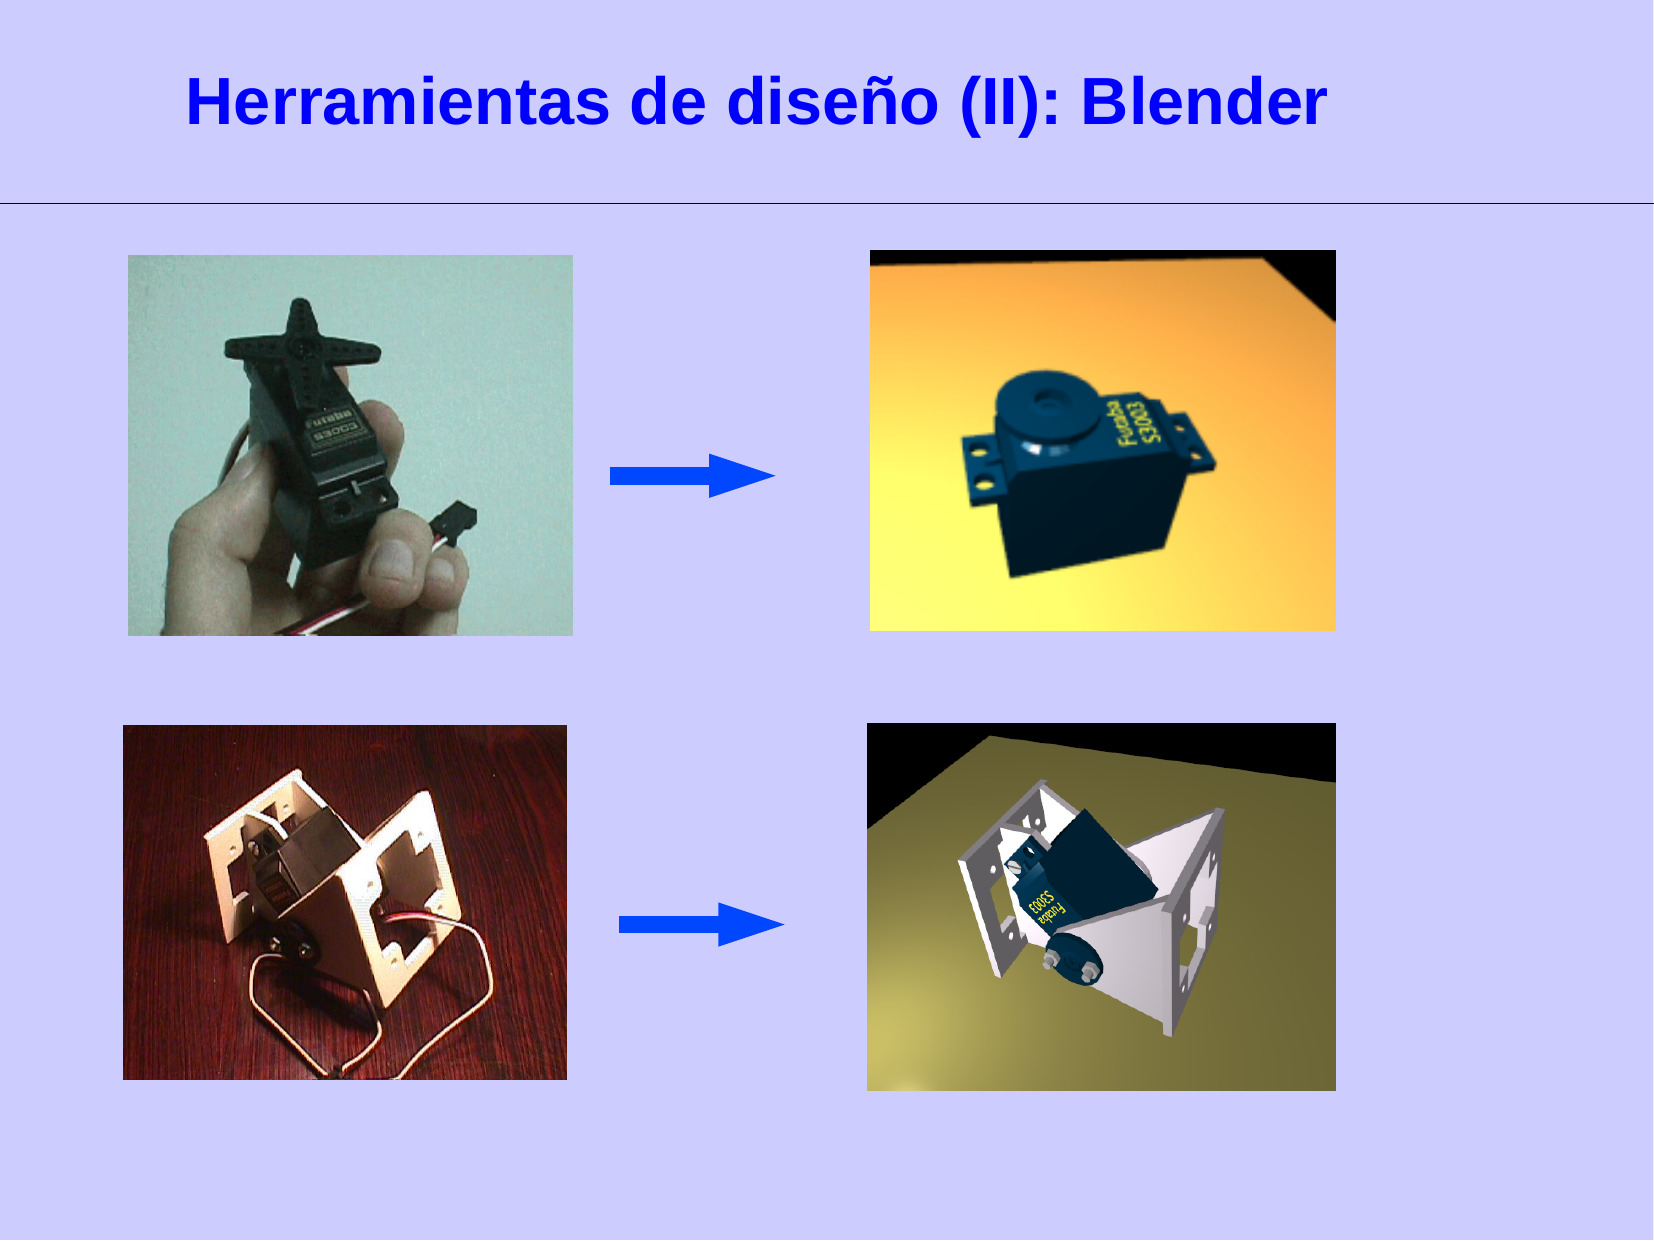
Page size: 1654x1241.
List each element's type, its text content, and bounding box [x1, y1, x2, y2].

picture [123, 725, 567, 1080]
picture [867, 723, 1336, 1091]
picture [870, 250, 1336, 631]
title Herramientas de diseño (II): Blender [120, 0, 1396, 191]
picture [128, 255, 573, 636]
